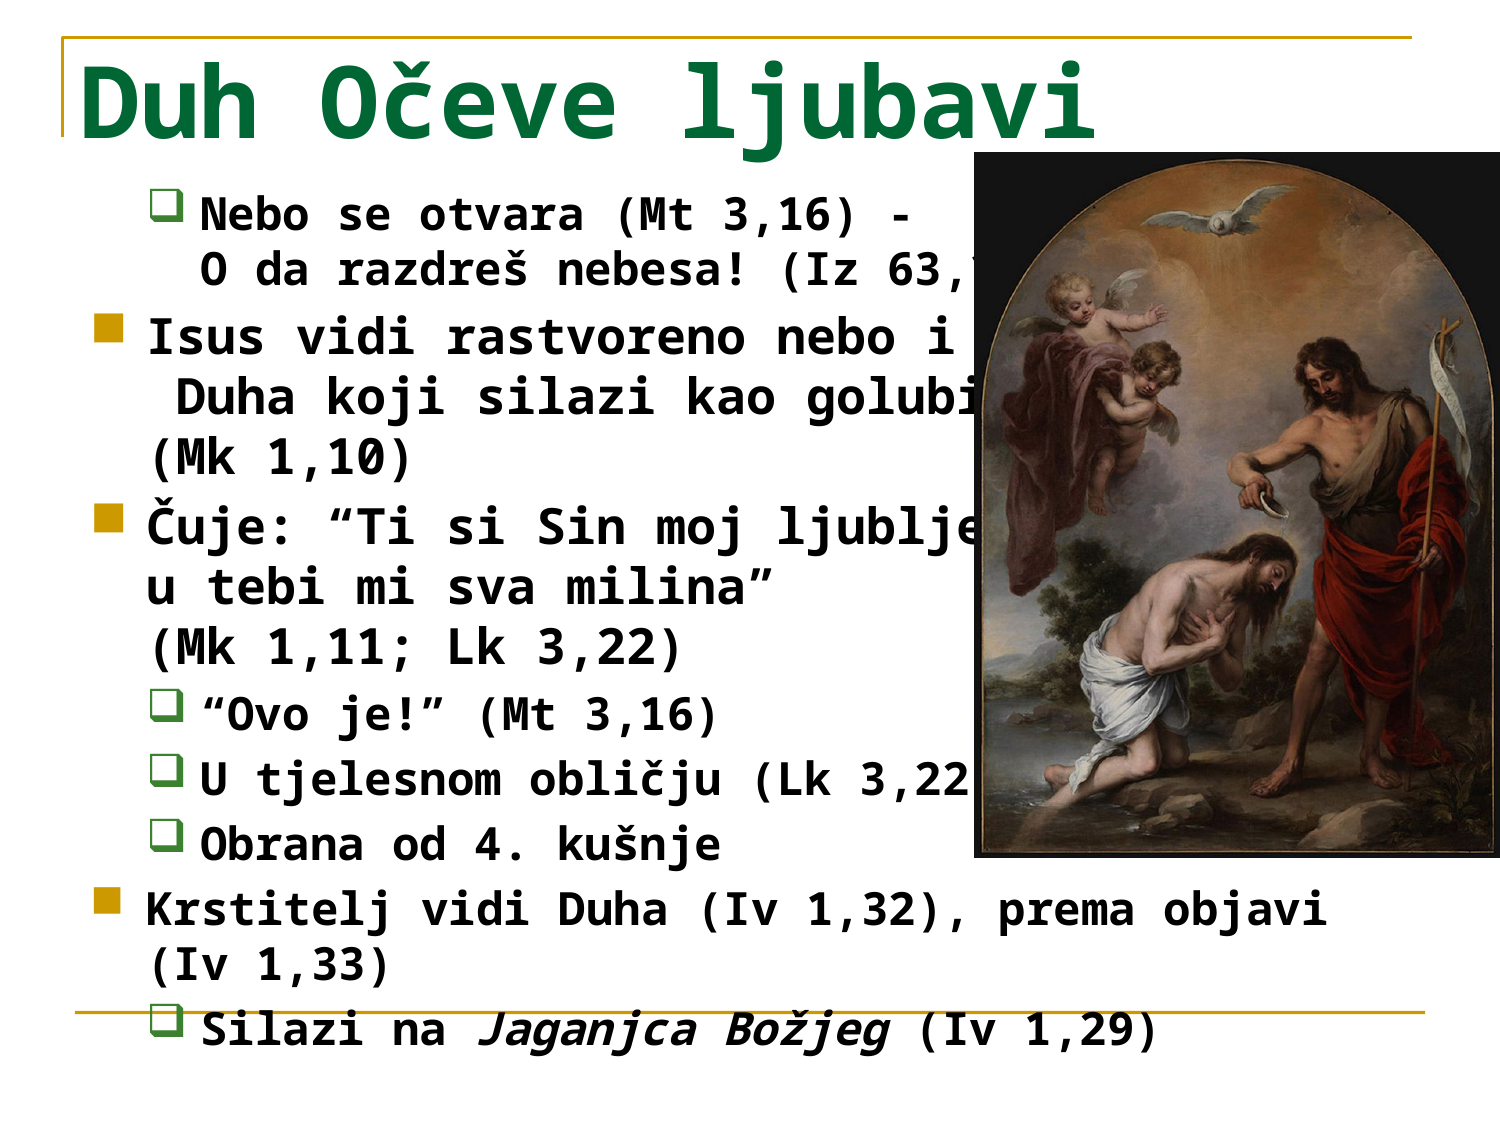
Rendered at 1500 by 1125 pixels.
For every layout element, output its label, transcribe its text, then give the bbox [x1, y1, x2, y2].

title Duh Očeve ljubavi [64, 31, 1415, 218]
list Nebo se otvara (Mt 3,16) - O da razdreš nebesa! (Iz 63,19) Isus vidi rastvoreno nebo i Duha koji silazi kao golubica (Mk 1,10) Čuje: “Ti si Sin moj ljubljeni, u tebi mi sva milina” (Mk 1,11; Lk 3,22) “Ovo je!” (Mt 3,16) U tjelesnom obličju (Lk 3,22) Obrana od 4. kušnje Krstitelj vidi Duha (Iv 1,32), prema objavi (Iv 1,33) Silazi na Jaganjca Božjeg (Iv 1,29) [75, 177, 1418, 1012]
picture [974, 152, 1500, 858]
